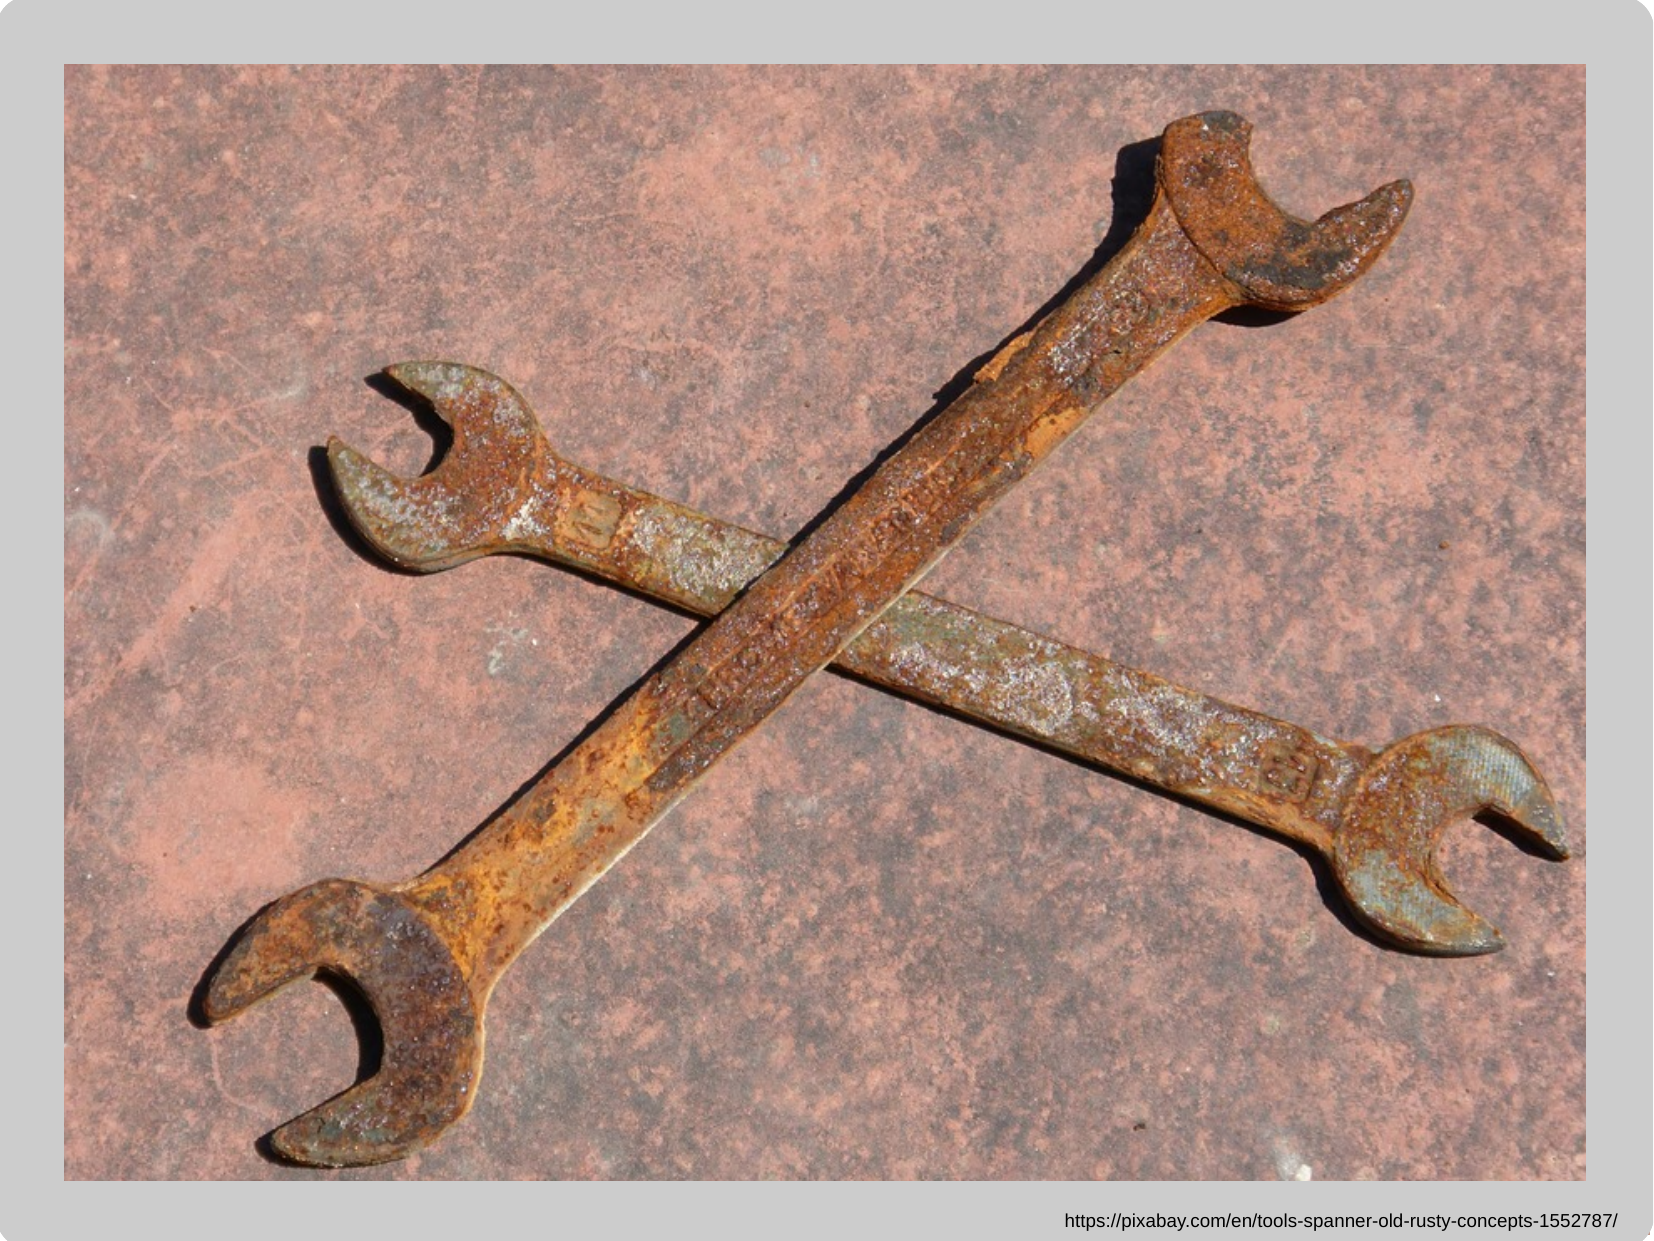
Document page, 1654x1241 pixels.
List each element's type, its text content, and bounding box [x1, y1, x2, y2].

text_box https://pixabay.com/en/tools-spanner-old-rusty-concepts-1552787/ [1049, 1203, 1653, 1241]
picture [64, 64, 1586, 1181]
